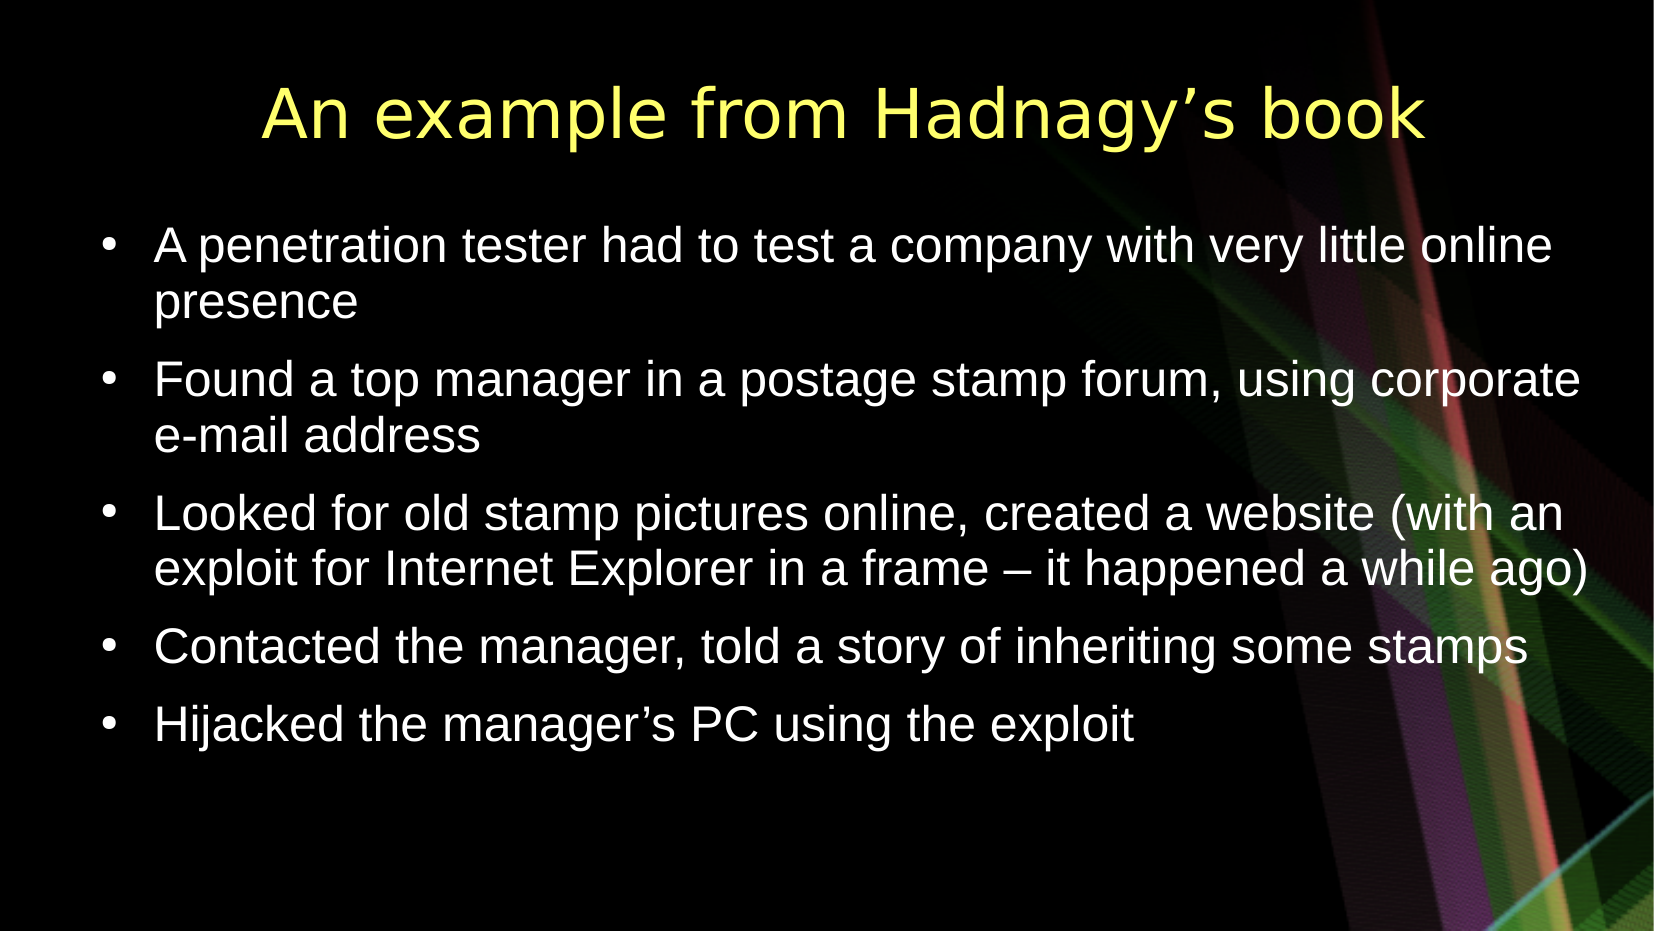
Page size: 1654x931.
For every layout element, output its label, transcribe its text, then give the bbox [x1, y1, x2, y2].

picture [0, 0, 1654, 931]
title An example from Hadnagy’s book [82, 37, 1607, 193]
list A penetration tester had to test a company with very little online presence Found a top manager in a postage stamp forum, using corporate e-mail address Looked for old stamp pictures online, created a website (with an exploit for Internet Explorer in a frame – it happened a while ago) Contacted the manager, told a story of inheriting some stamps Hijacked the manager’s PC using the exploit [82, 217, 1607, 898]
